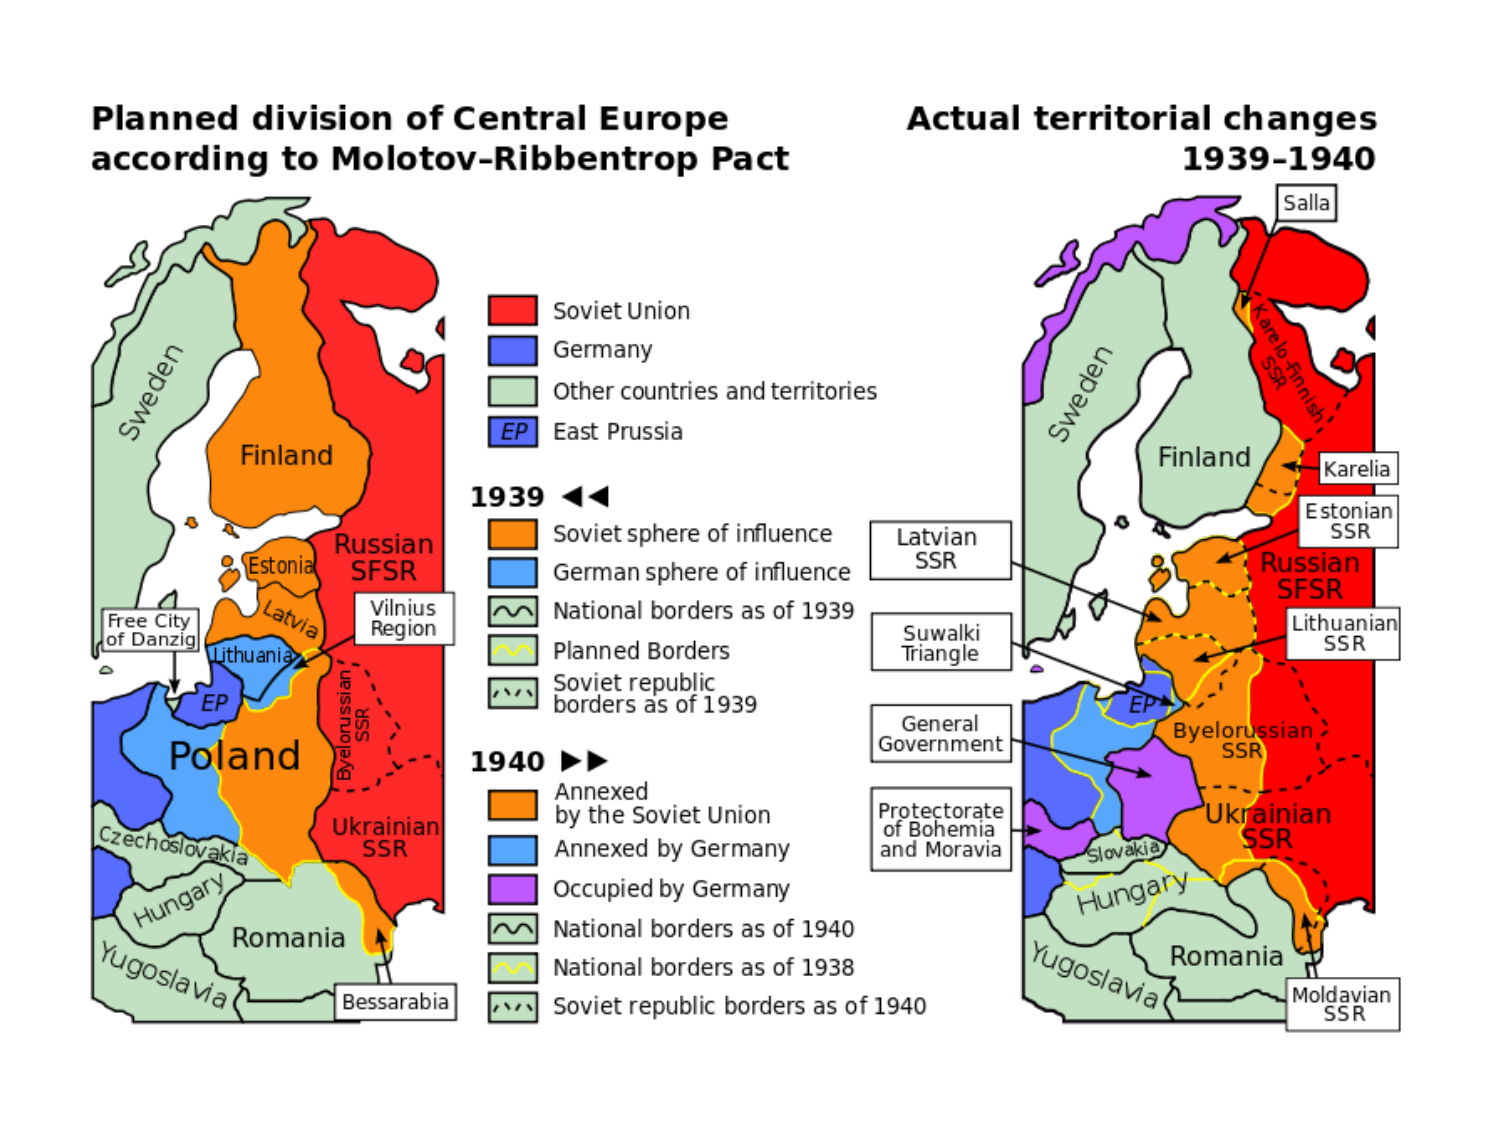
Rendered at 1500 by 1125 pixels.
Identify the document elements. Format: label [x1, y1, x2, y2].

picture [76, 95, 1416, 1043]
